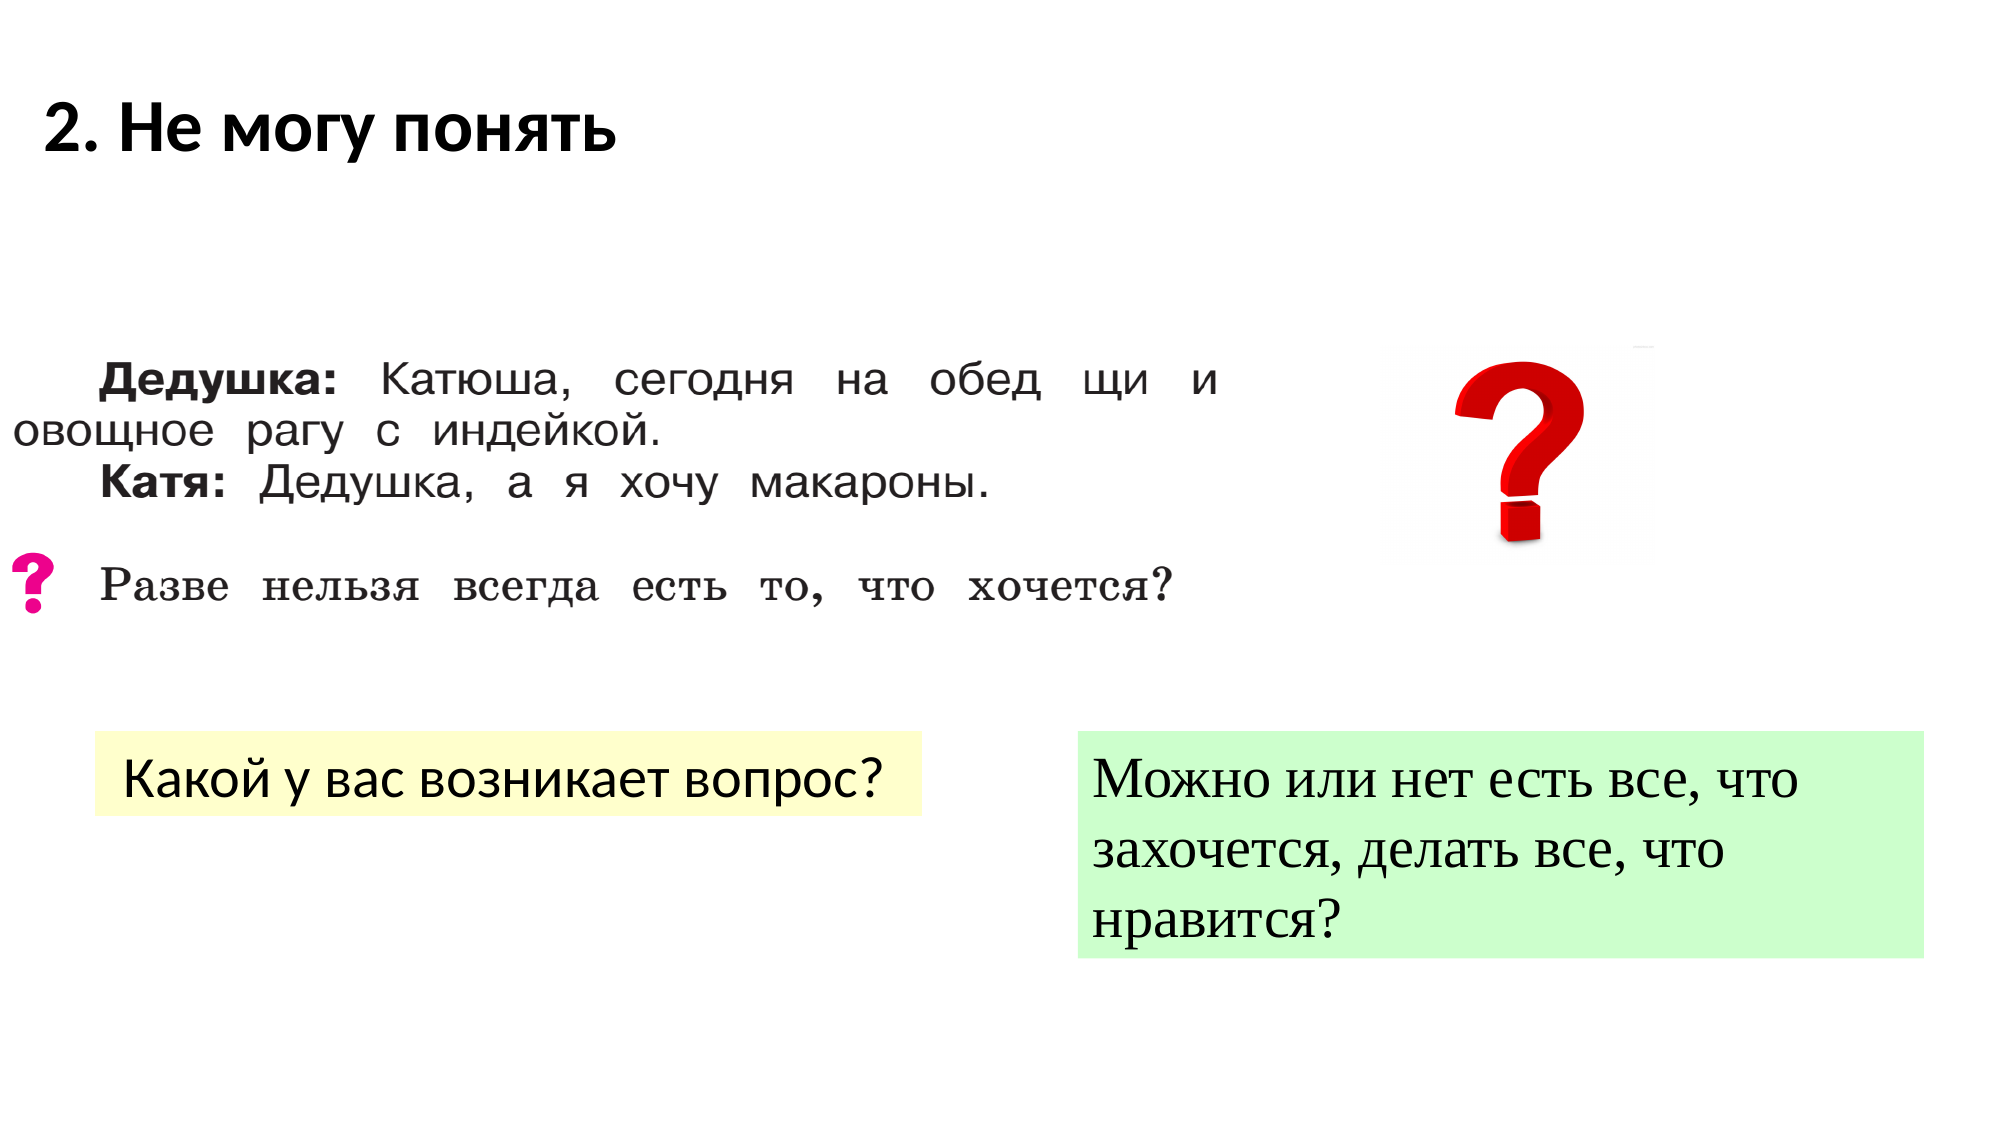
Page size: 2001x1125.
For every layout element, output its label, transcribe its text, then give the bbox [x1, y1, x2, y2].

text_box Можно или нет есть все, что захочется, делать все, что нравится? [1077, 731, 1924, 959]
picture [0, 345, 1263, 632]
text_box Какой у вас возникает вопрос? [95, 731, 922, 816]
picture [1380, 345, 1655, 565]
title 2. Не могу понять [28, 46, 1161, 208]
